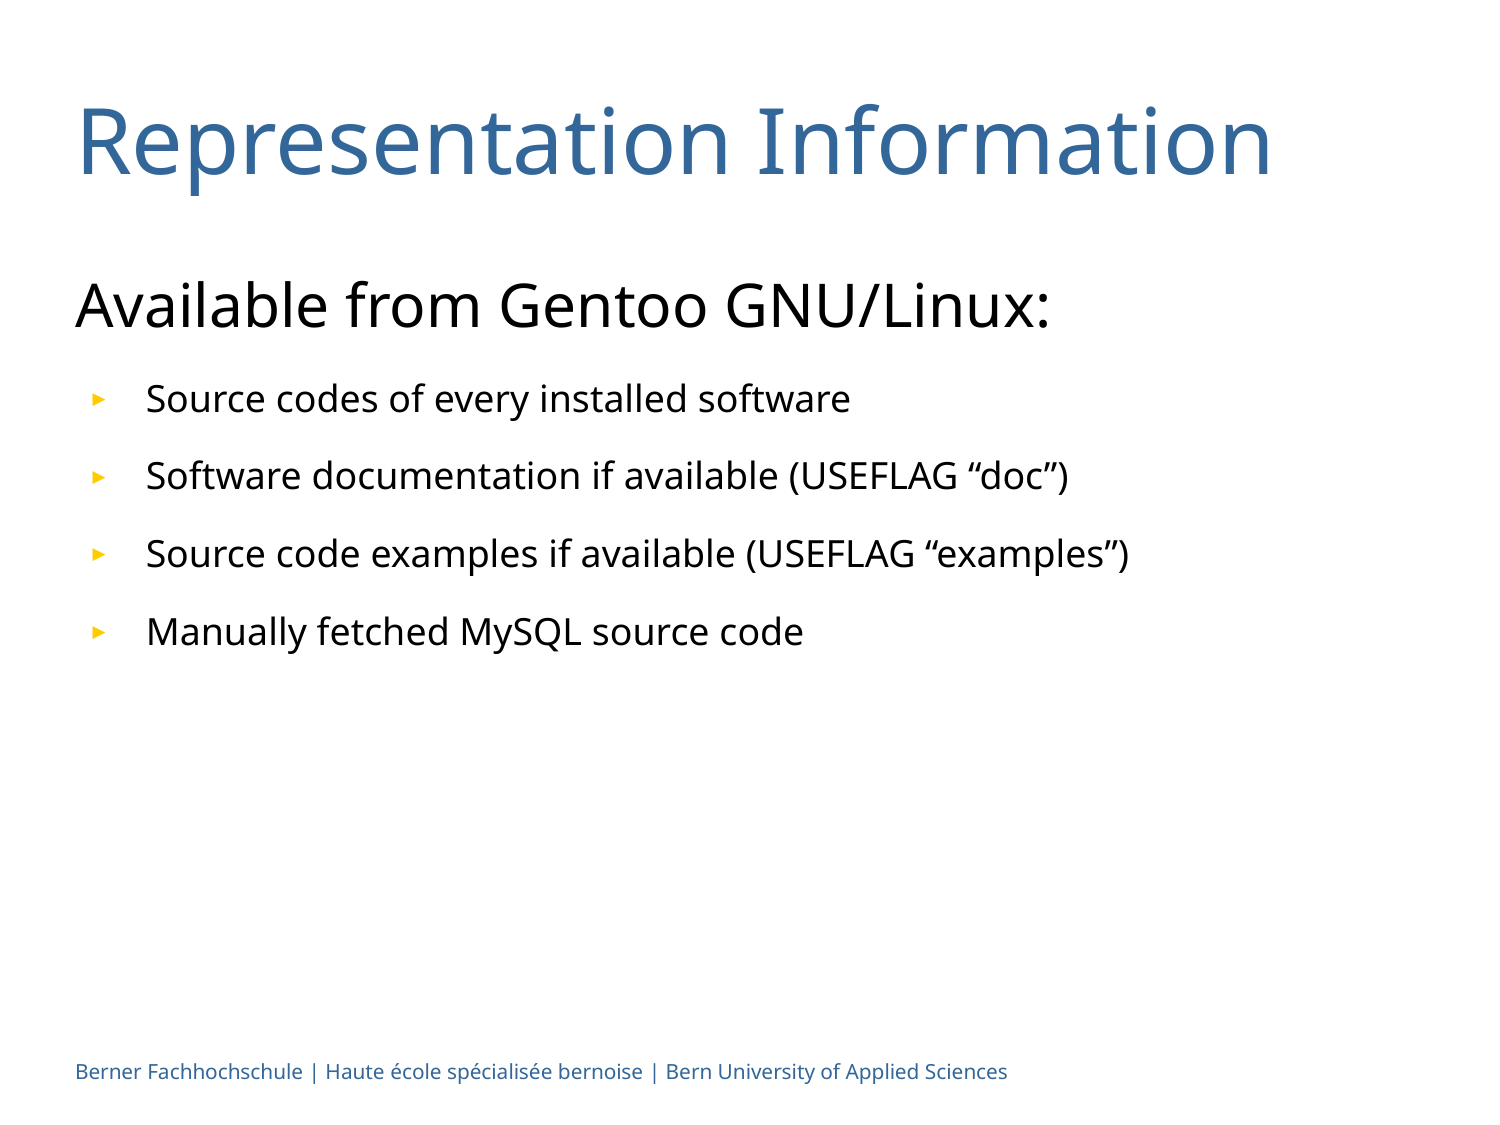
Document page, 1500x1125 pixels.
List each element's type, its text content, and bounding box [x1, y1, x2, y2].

title Representation Information [75, 44, 1425, 233]
list Available from Gentoo GNU/Linux: Source codes of every installed software Software documentation if available (USEFLAG “doc”) Source code examples if available (USEFLAG “examples”) Manually fetched MySQL source code [75, 263, 1394, 1032]
